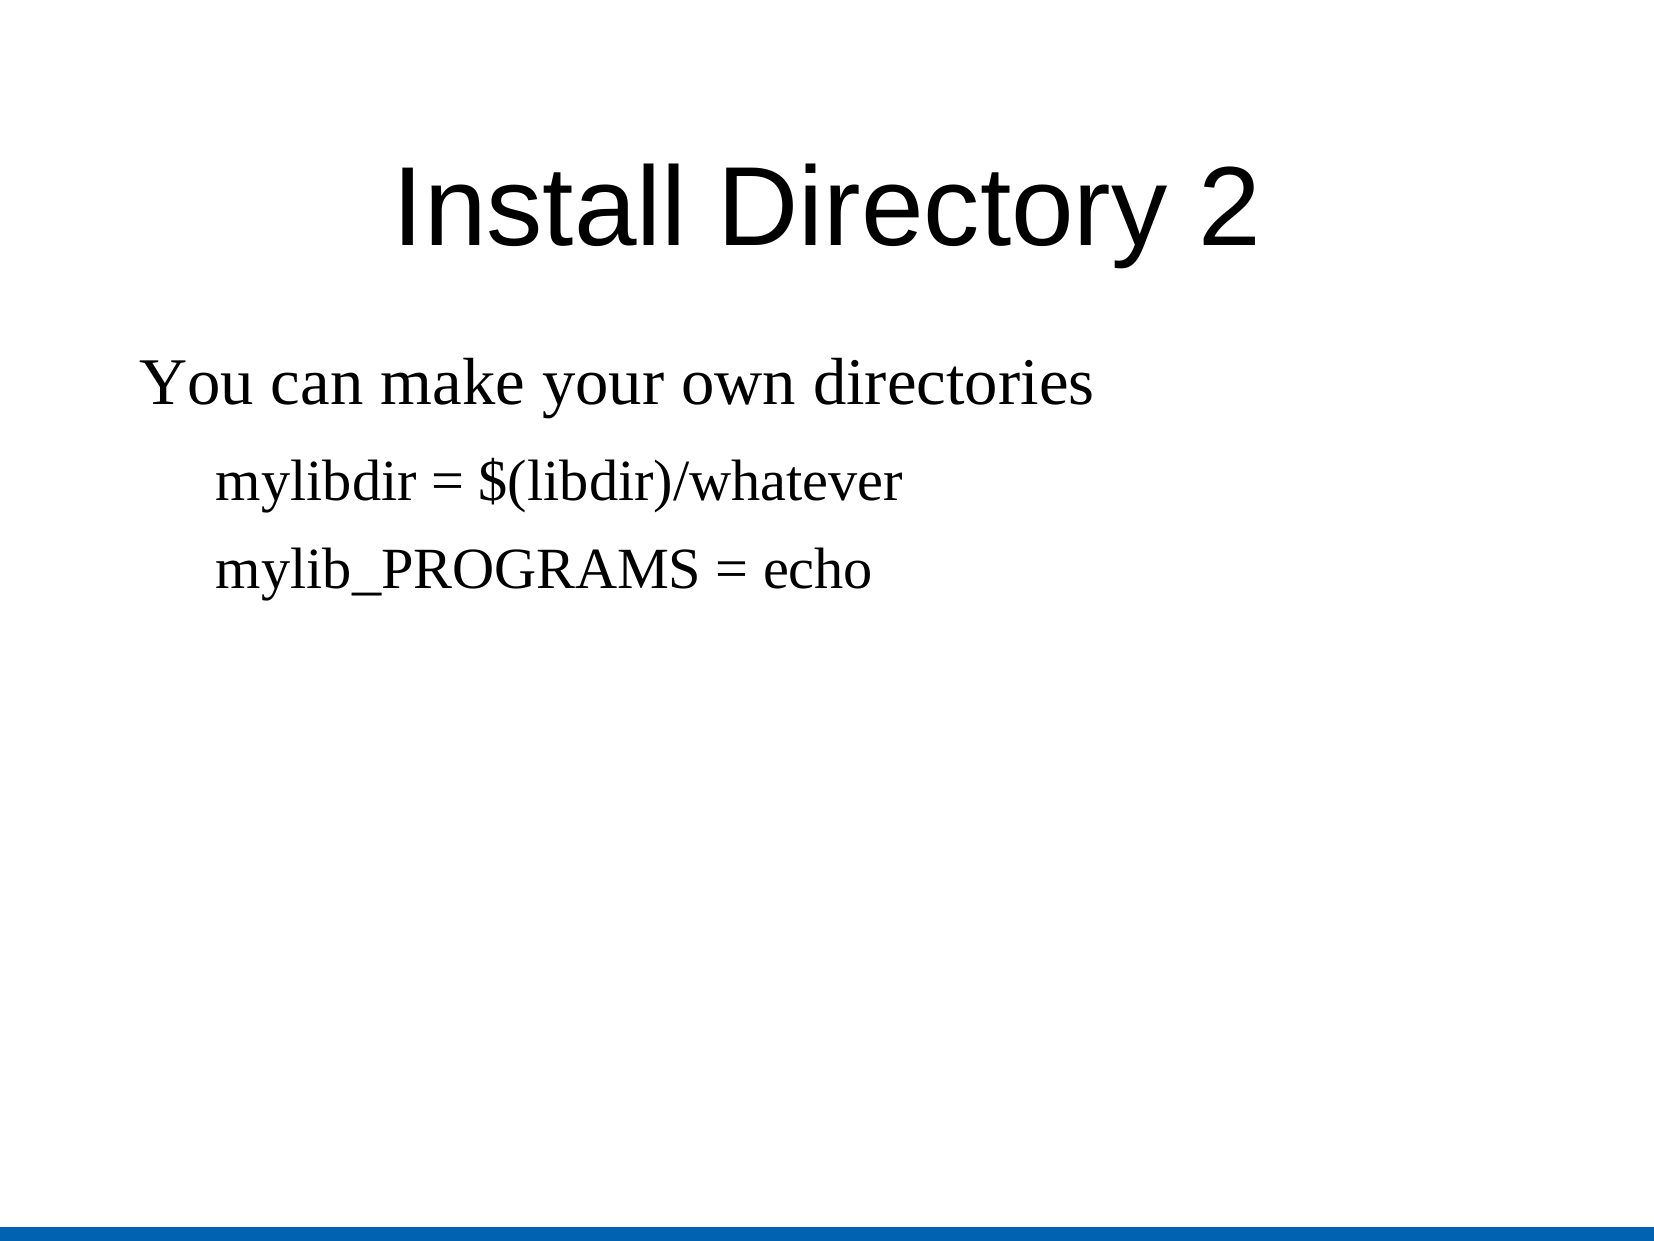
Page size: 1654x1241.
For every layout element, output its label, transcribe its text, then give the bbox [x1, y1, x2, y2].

title Install Directory 2 [121, 102, 1533, 311]
list You can make your own directories mylibdir = $(libdir)/whatever mylib_PROGRAMS = echo [121, 344, 1533, 1127]
